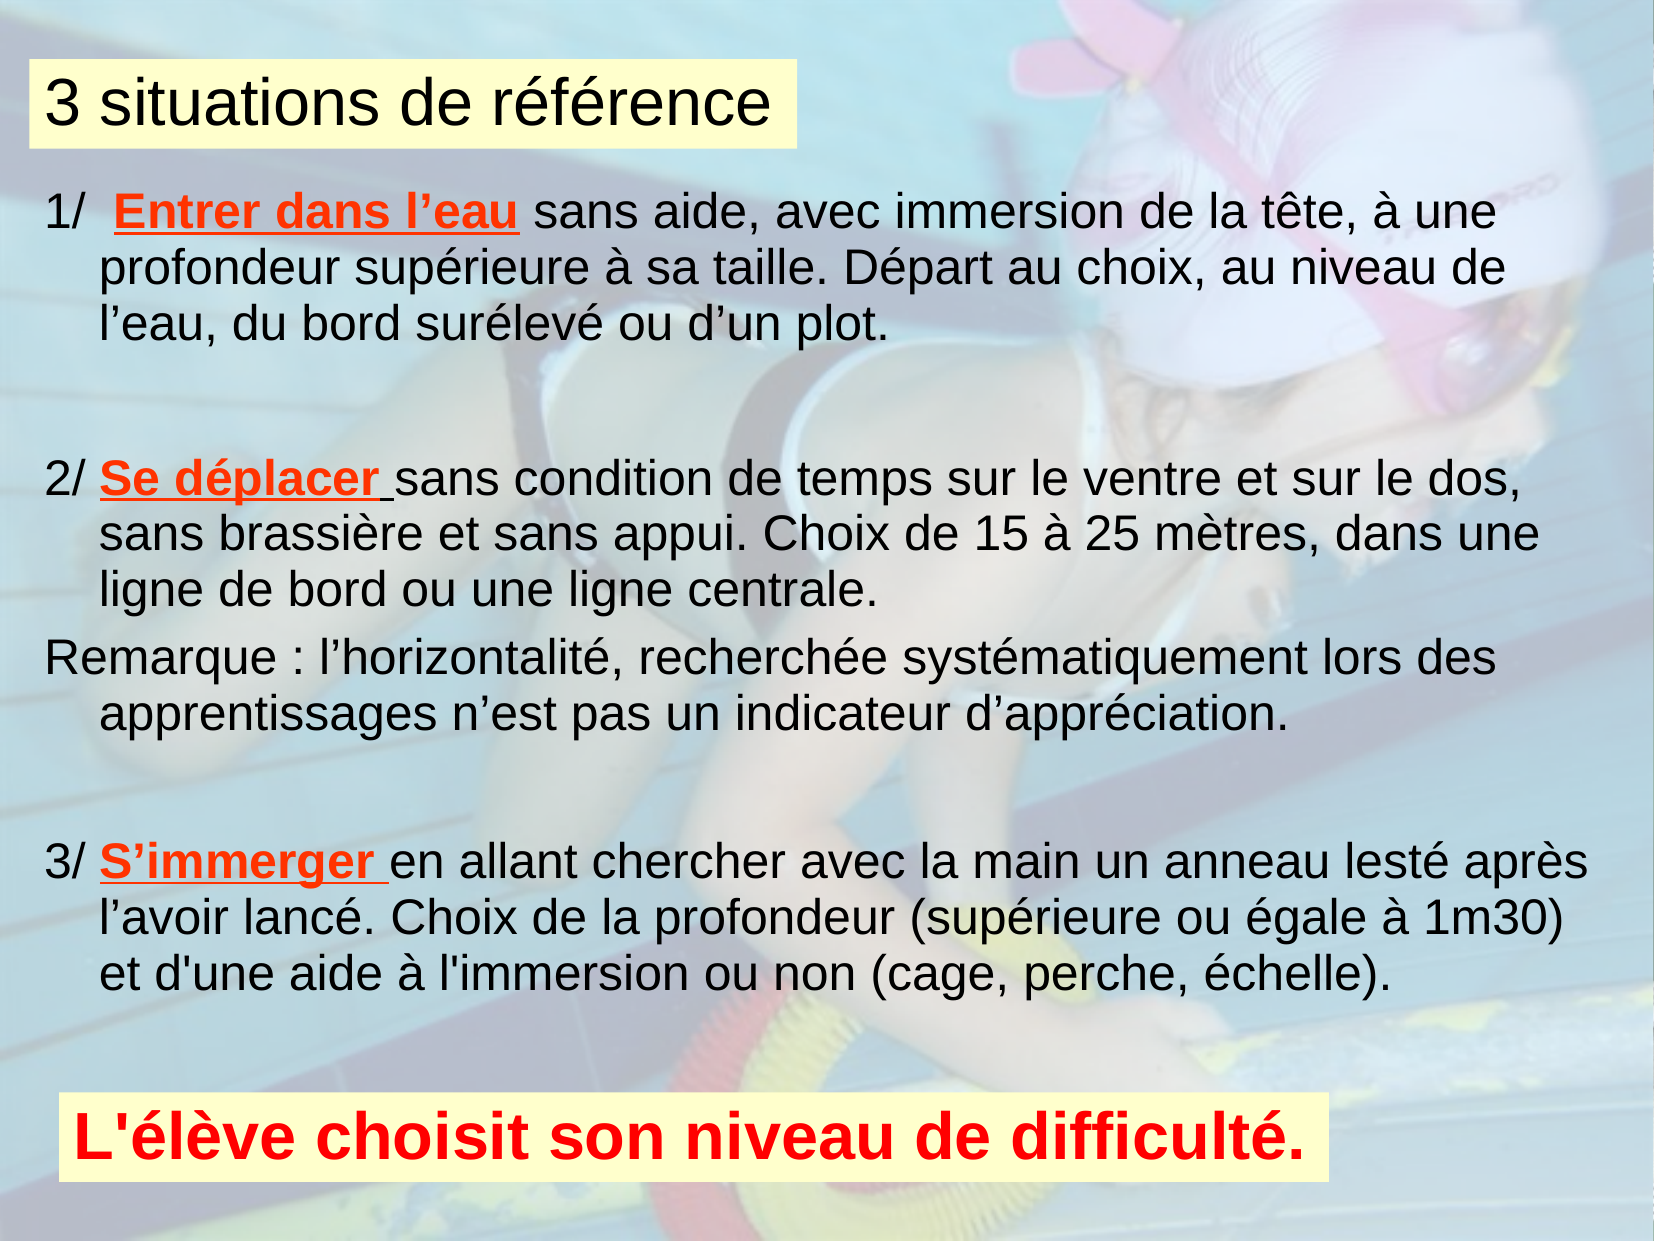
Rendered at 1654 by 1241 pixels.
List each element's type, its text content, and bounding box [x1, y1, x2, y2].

text_box 2/ Se déplacer sans condition de temps sur le ventre et sur le dos, sans brassière et sans appui. Choix de 15 à 25 mètres, dans une ligne de bord ou une ligne centrale. Remarque : l’horizontalité, recherchée systématiquement lors des apprentissages n’est pas un indicateur d’appréciation. [29, 442, 1624, 751]
text_box 3/ S’immerger en allant chercher avec la main un anneau lesté après l’avoir lancé. Choix de la profondeur (supérieure ou égale à 1m30) et d'une aide à l'immersion ou non (cage, perche, échelle). [29, 826, 1624, 1011]
text_box 1/ Entrer dans l’eau sans aide, avec immersion de la tête, à une profondeur supérieure à sa taille. Départ au choix, au niveau de l’eau, du bord surélevé ou d’un plot. [29, 177, 1624, 384]
text_box 3 situations de référence [29, 59, 798, 149]
picture [0, 0, 1654, 1241]
text_box L'élève choisit son niveau de difficulté. [59, 1092, 1329, 1182]
